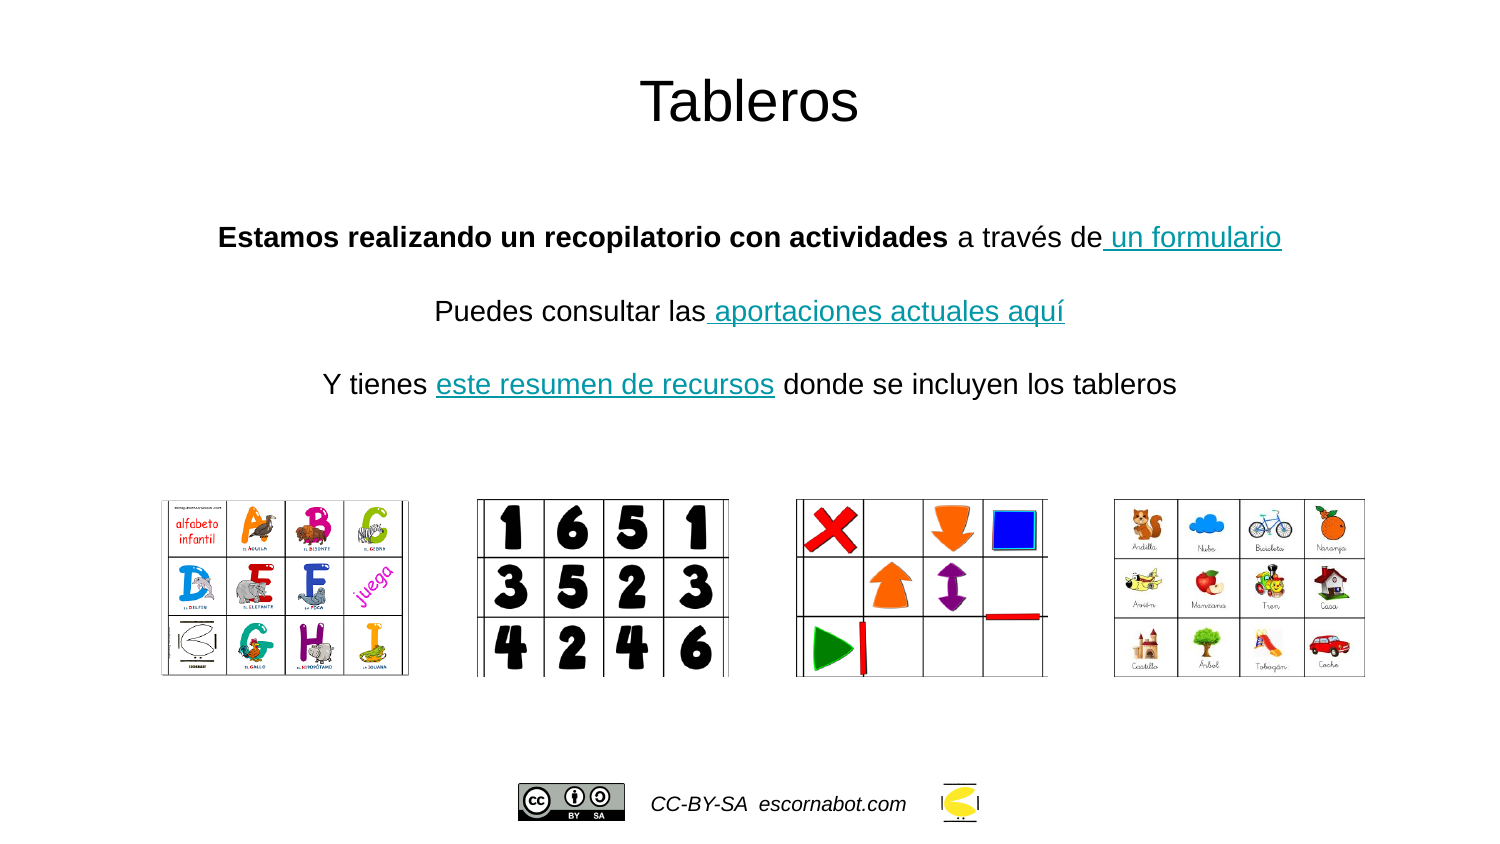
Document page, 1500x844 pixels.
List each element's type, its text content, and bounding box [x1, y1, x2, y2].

text_box Estamos realizando un recopilatorio con actividades a través de un formulario Puedes consultar las aportaciones actuales aquí Y tienes este resumen de recursos donde se incluyen los tableros [160, 198, 1340, 591]
text_box CC-BY-SA escornabot.com [635, 775, 936, 830]
title Tableros [51, 48, 1449, 142]
picture [518, 783, 625, 821]
picture [477, 499, 729, 677]
picture [796, 499, 1048, 677]
picture [1114, 499, 1365, 677]
picture [938, 781, 982, 824]
picture [160, 499, 410, 677]
